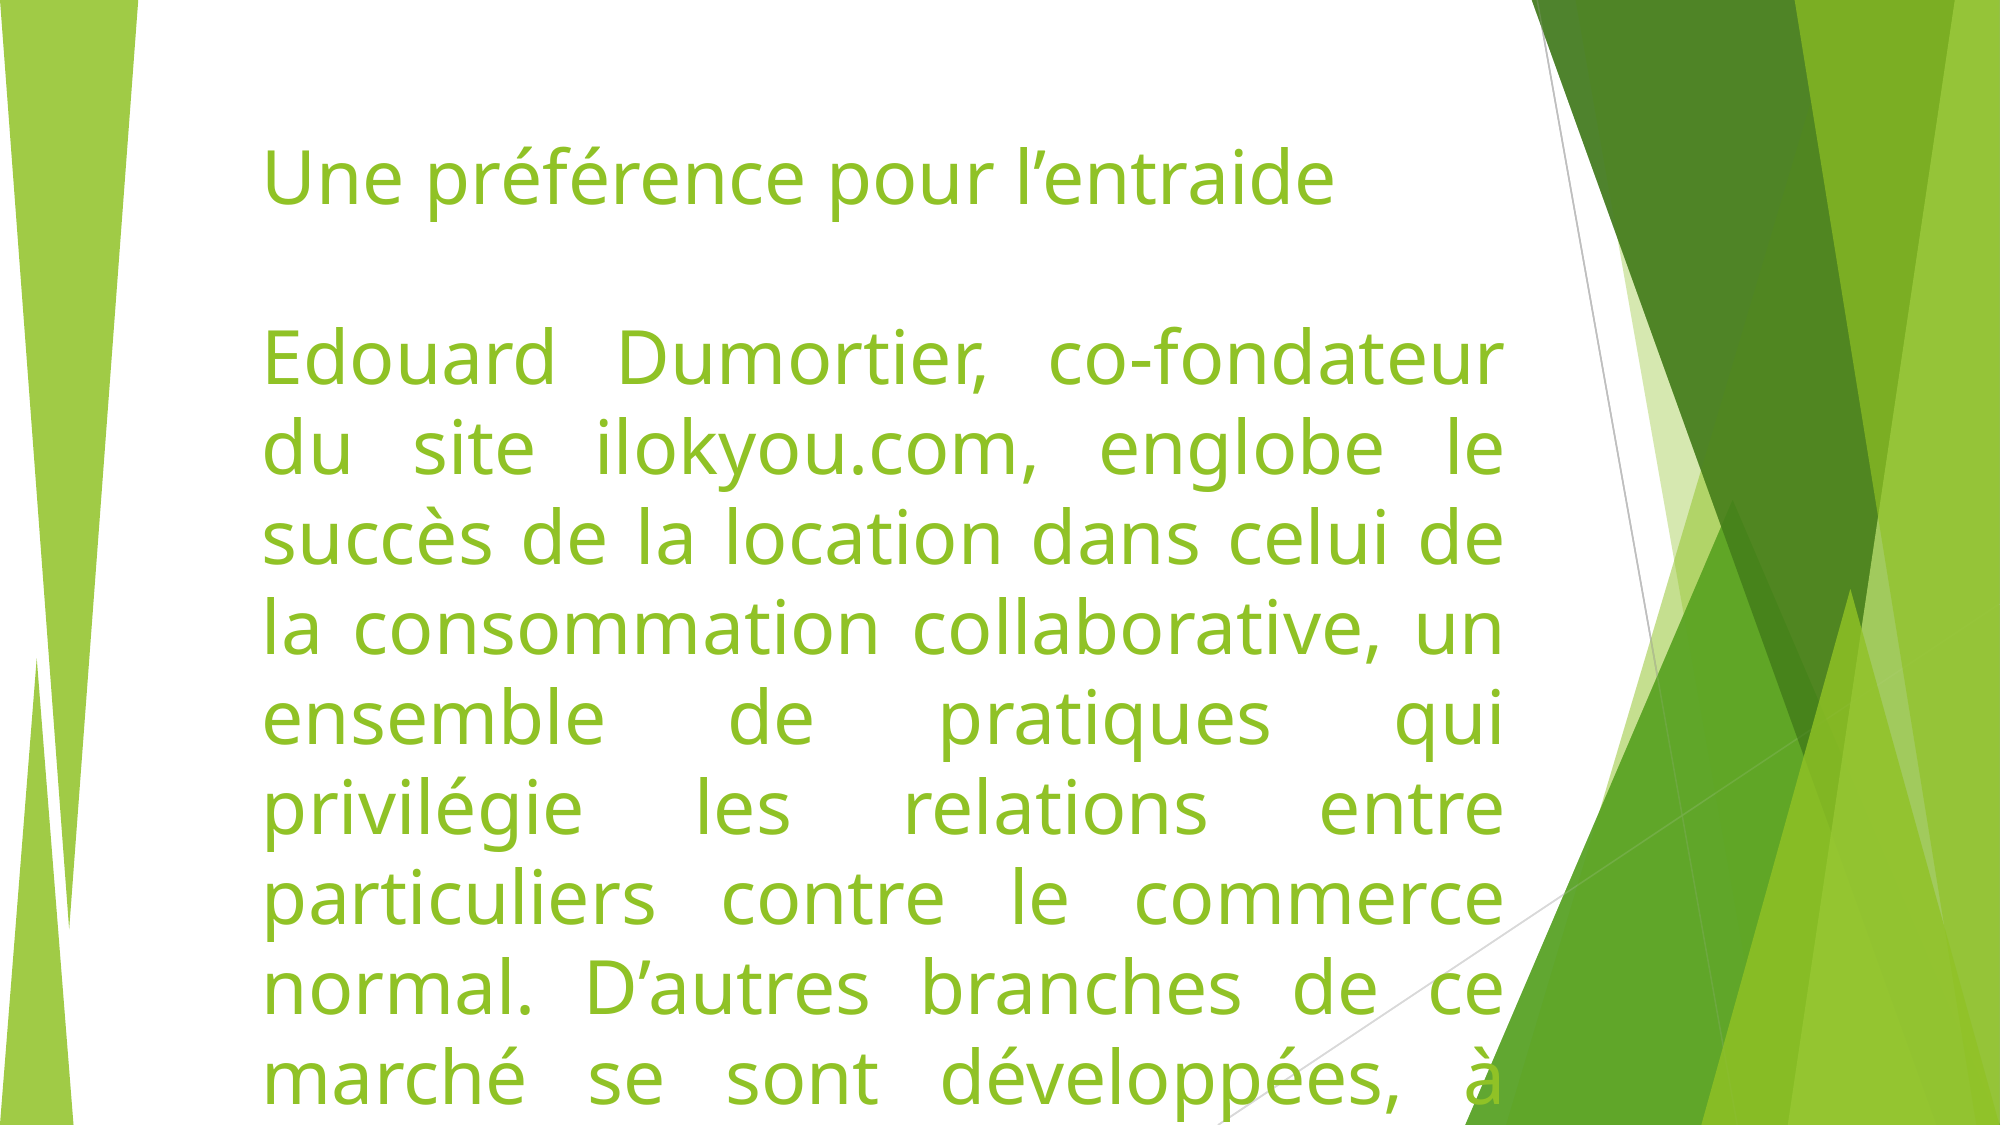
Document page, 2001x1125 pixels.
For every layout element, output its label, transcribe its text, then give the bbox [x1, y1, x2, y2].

subtitle Une préférence pour l’entraide Edouard Dumortier, co-fondateur du site ilokyou.com, englobe le succès de la location dans celui de la consommation collaborative, un ensemble de pratiques qui privilégie les relations entre particuliers contre le commerce normal. D’autres branches de ce marché se sont développées, à l’instar du covoiturage. «Les gens veulent consommer mieux, explique Edouard Dumortier. C’est un commerce plus écologique, un commerce durable, qui a du sens. Et qui met les gens en relation.» De son côté, Virginie Pez-Pérard souligne «la volonté de liberté, de contourner le système marchand» qui est à la base du commerce collaboratif. «Plutôt que de donner de l’argent à une grande enseigne, on va louer les outils de son voisin. On privilégie l’entraide.» [247, 122, 1522, 1008]
